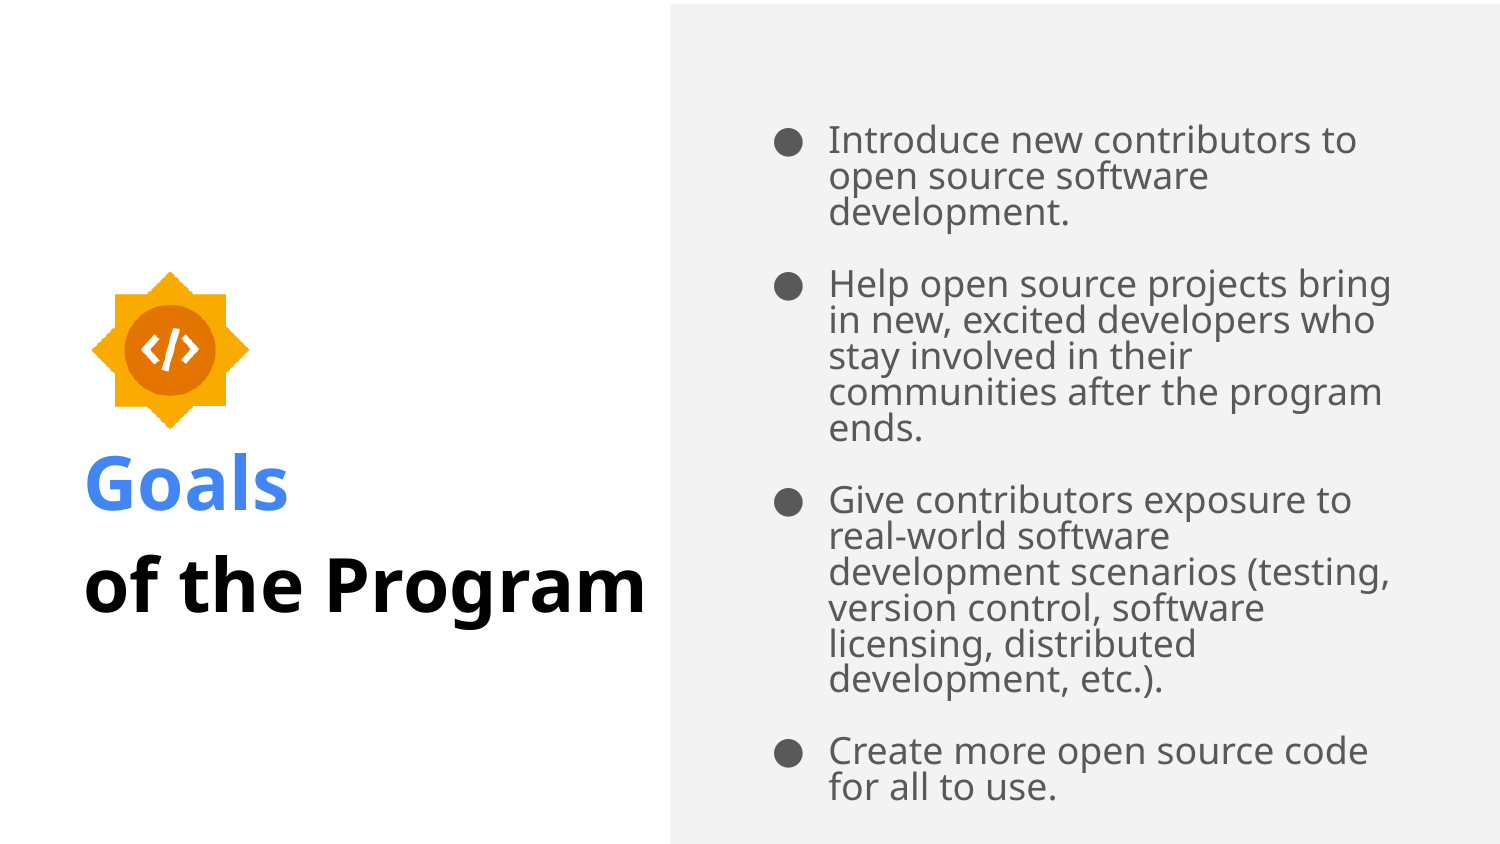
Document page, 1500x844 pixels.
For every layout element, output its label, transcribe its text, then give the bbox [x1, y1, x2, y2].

list Introduce new contributors to open source software development. Help open source projects bring in new, excited developers who stay involved in their communities after the program ends. Give contributors exposure to real-world software development scenarios (testing, version control, software licensing, distributed development, etc.). Create more open source code for all to use. [663, 109, 1418, 716]
text_box [670, 3, 1500, 844]
picture [88, 268, 252, 432]
title Goals of the Program [68, 414, 663, 658]
